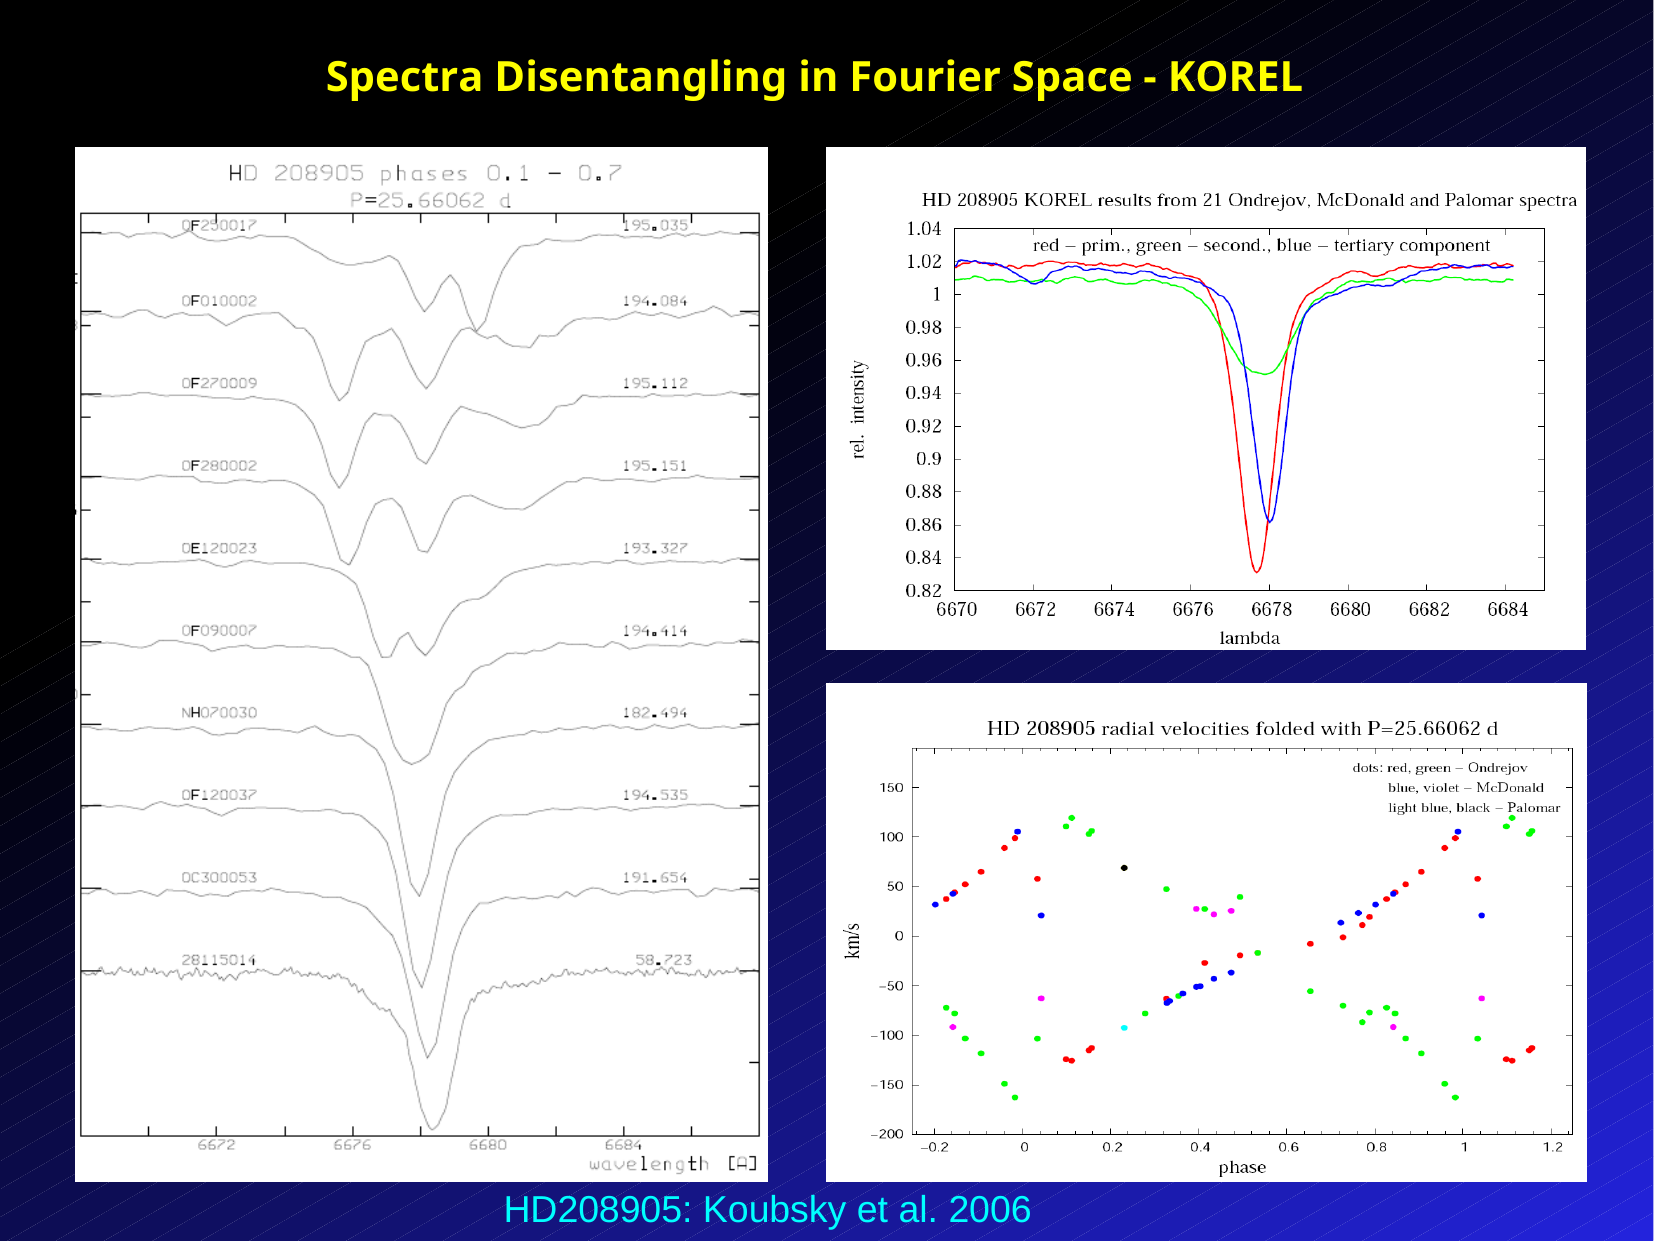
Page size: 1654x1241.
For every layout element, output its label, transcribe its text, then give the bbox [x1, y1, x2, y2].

picture [826, 683, 1587, 1182]
picture [75, 147, 768, 1182]
picture [826, 147, 1586, 650]
text_box HD208905: Koubsky et al. 2006 [324, 1181, 1211, 1240]
title Spectra Disentangling in Fourier Space - KOREL [147, 29, 1483, 121]
